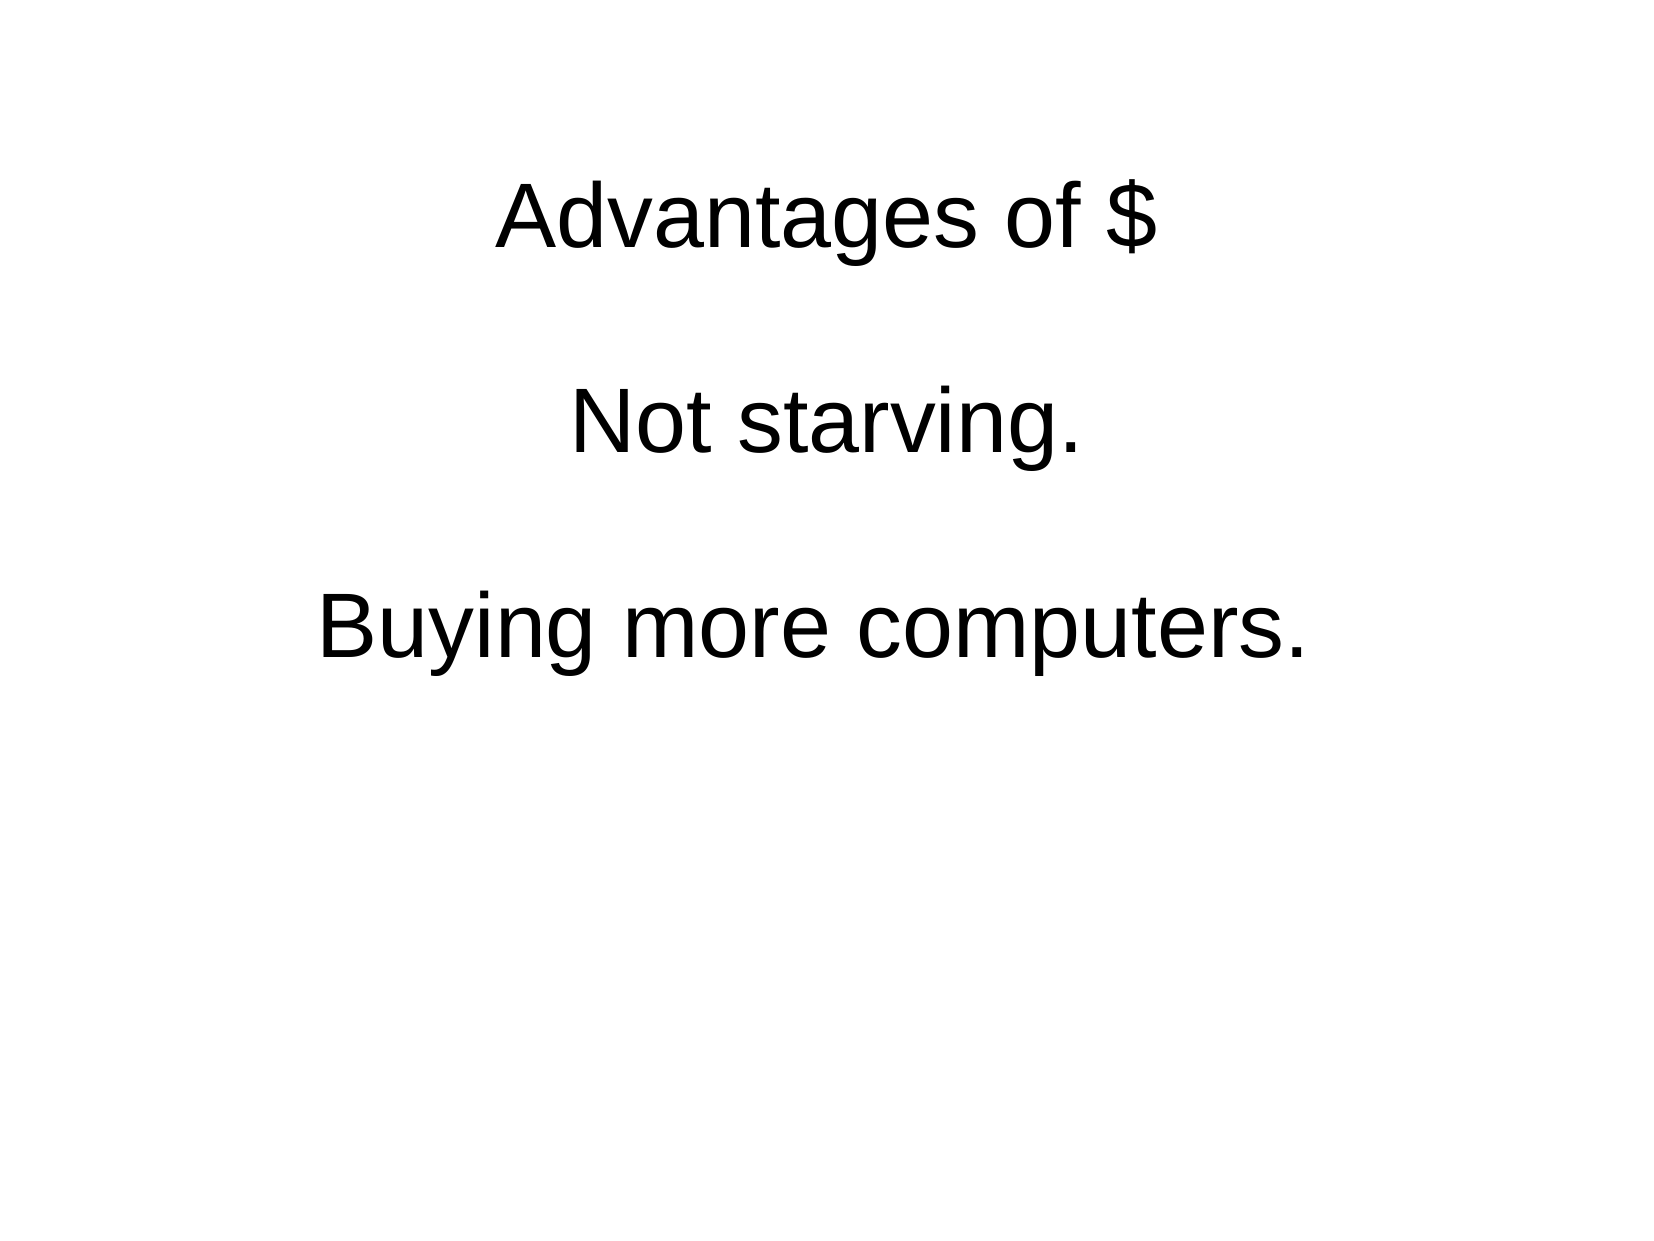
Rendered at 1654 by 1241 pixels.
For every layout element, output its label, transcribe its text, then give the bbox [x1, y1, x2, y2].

title Advantages of $ Not starving. Buying more computers. [82, 164, 1571, 1087]
